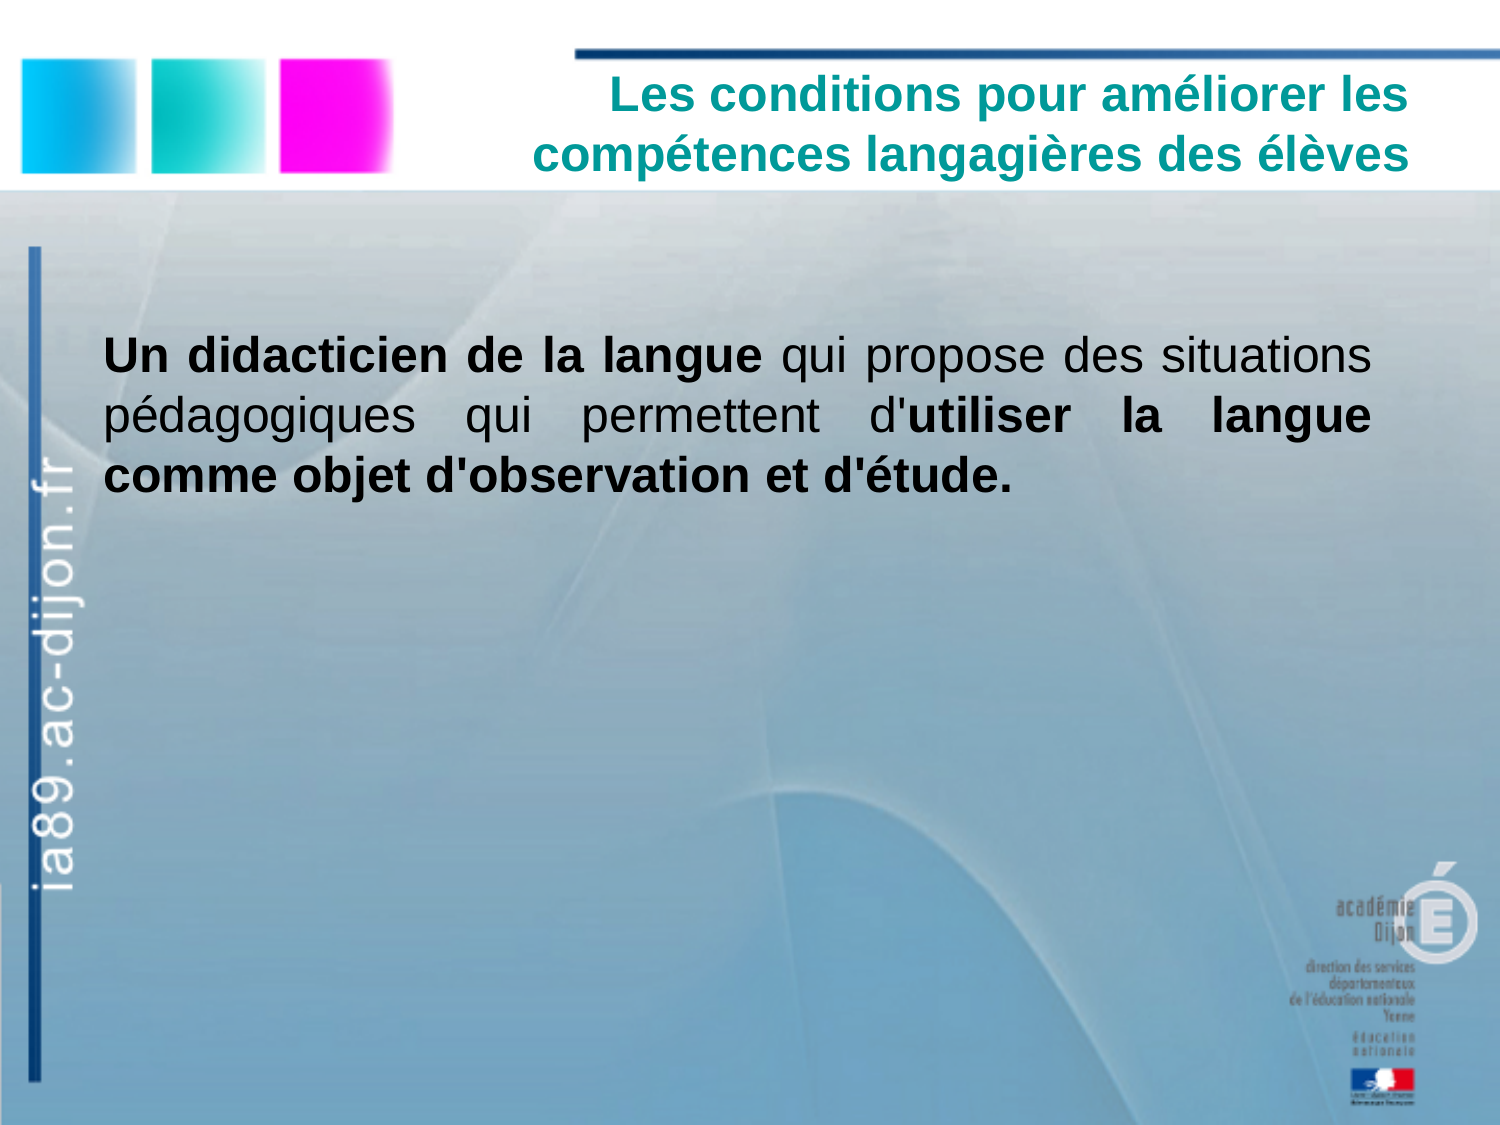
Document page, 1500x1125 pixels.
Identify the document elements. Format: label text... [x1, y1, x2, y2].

title Les conditions pour améliorer les compétences langagières des élèves [454, 42, 1426, 200]
text_box Un didacticien de la langue qui propose des situations pédagogiques qui permettent d'utiliser la langue comme objet d'observation et d'étude. [88, 314, 1388, 510]
picture [0, 0, 1500, 1125]
